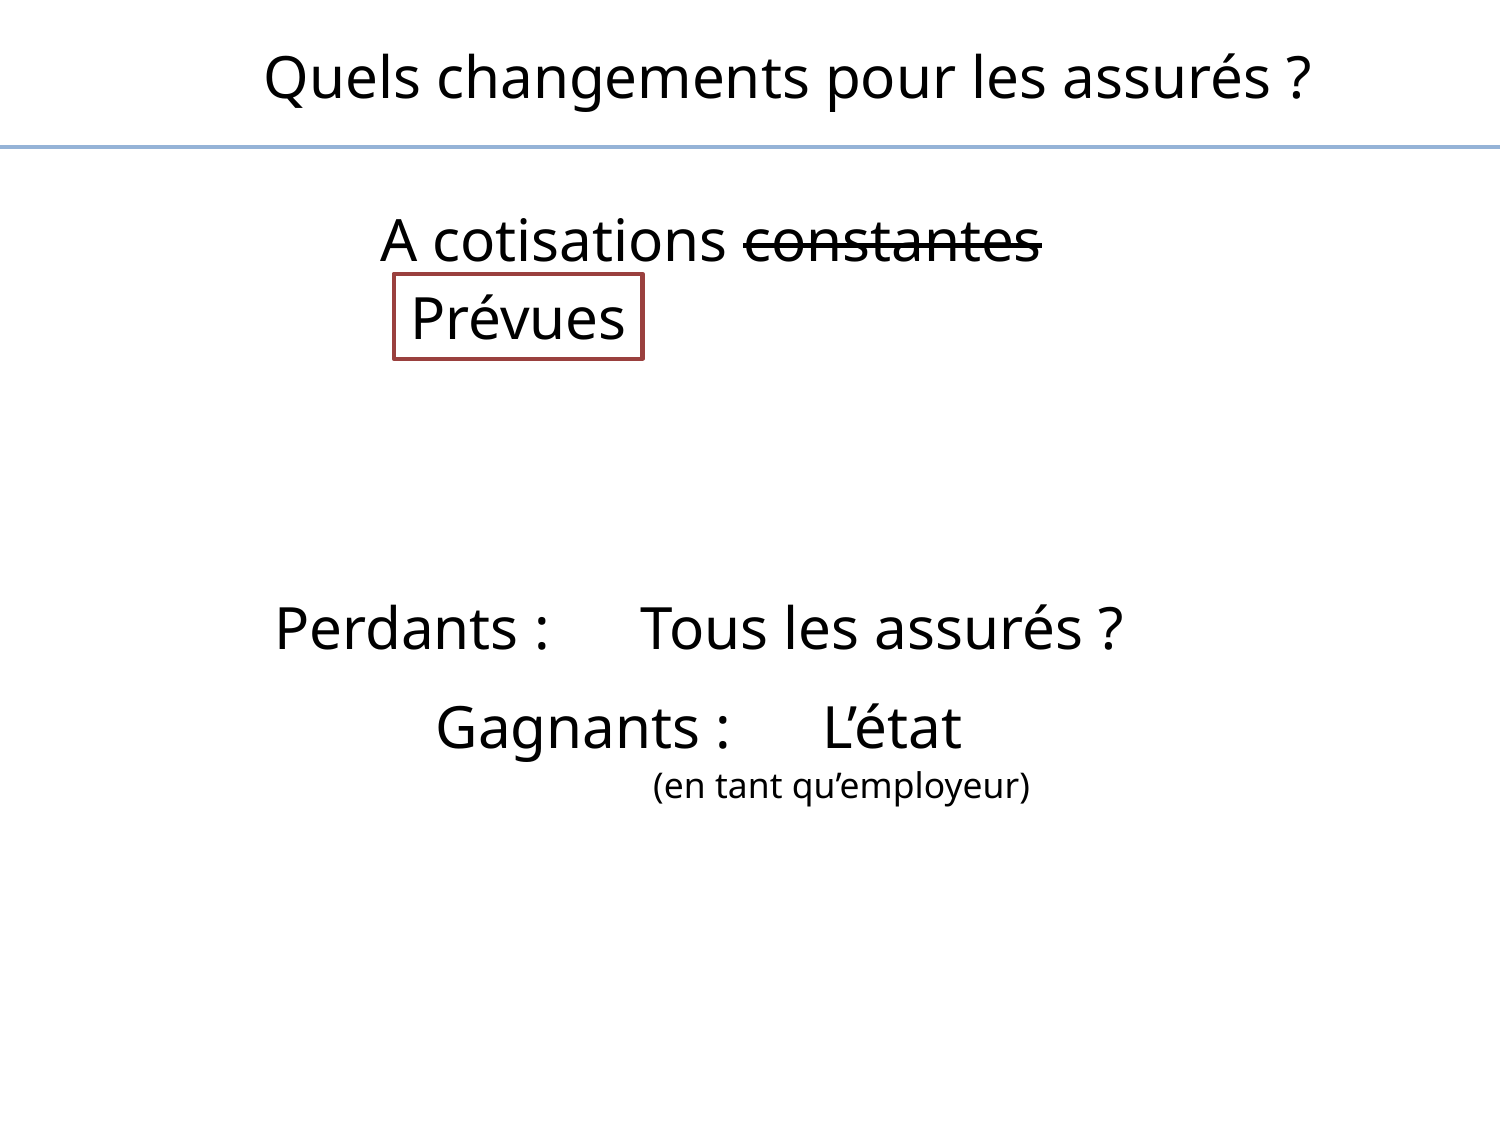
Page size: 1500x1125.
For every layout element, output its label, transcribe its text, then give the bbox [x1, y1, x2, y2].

text_box Perdants : Tous les assurés ? [120, 583, 1278, 669]
text_box Prévues [393, 273, 643, 359]
text_box A cotisations constantes [50, 195, 1388, 281]
text_box Gagnants : L’état [120, 682, 1278, 768]
text_box Quels changements pour les assurés ? [172, 32, 1403, 118]
text_box (en tant qu’employeur) [645, 755, 1038, 813]
